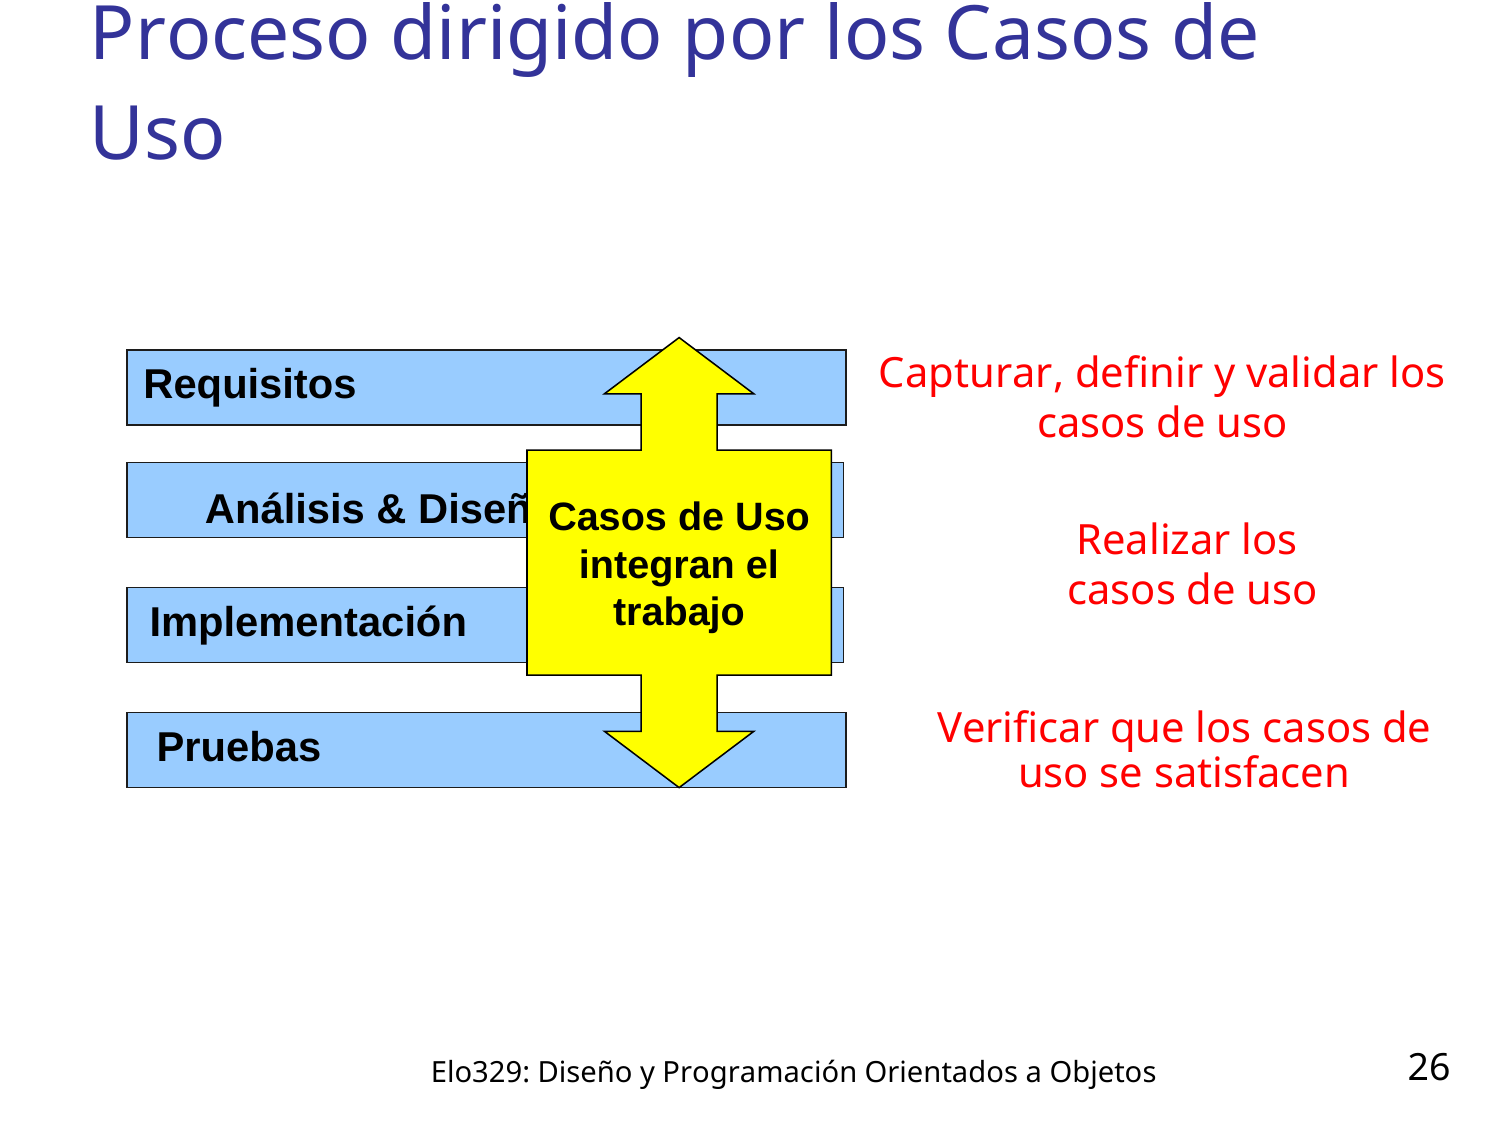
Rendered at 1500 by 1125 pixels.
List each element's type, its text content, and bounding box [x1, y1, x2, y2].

text_box [126, 350, 661, 426]
text_box [697, 350, 846, 426]
text_box Pruebas [114, 712, 364, 777]
text_box Capturar, definir y validar los casos de uso [858, 337, 1467, 454]
text_box [127, 712, 678, 788]
text_box [832, 462, 844, 538]
text_box Verificar que los casos de uso se satisfacen [897, 698, 1471, 805]
text_box Casos de Uso integran el trabajo [527, 337, 832, 788]
text_box Requisitos [114, 350, 386, 415]
text_box Implementación [127, 587, 490, 652]
text_box [127, 587, 527, 663]
text_box [680, 712, 846, 788]
text_box [127, 462, 527, 474]
text_box Análisis & Diseño [99, 474, 527, 540]
text_box [832, 587, 844, 663]
text_box Realizar los casos de uso [918, 505, 1467, 617]
title Proceso dirigido por los Casos de Uso [75, 10, 1426, 188]
